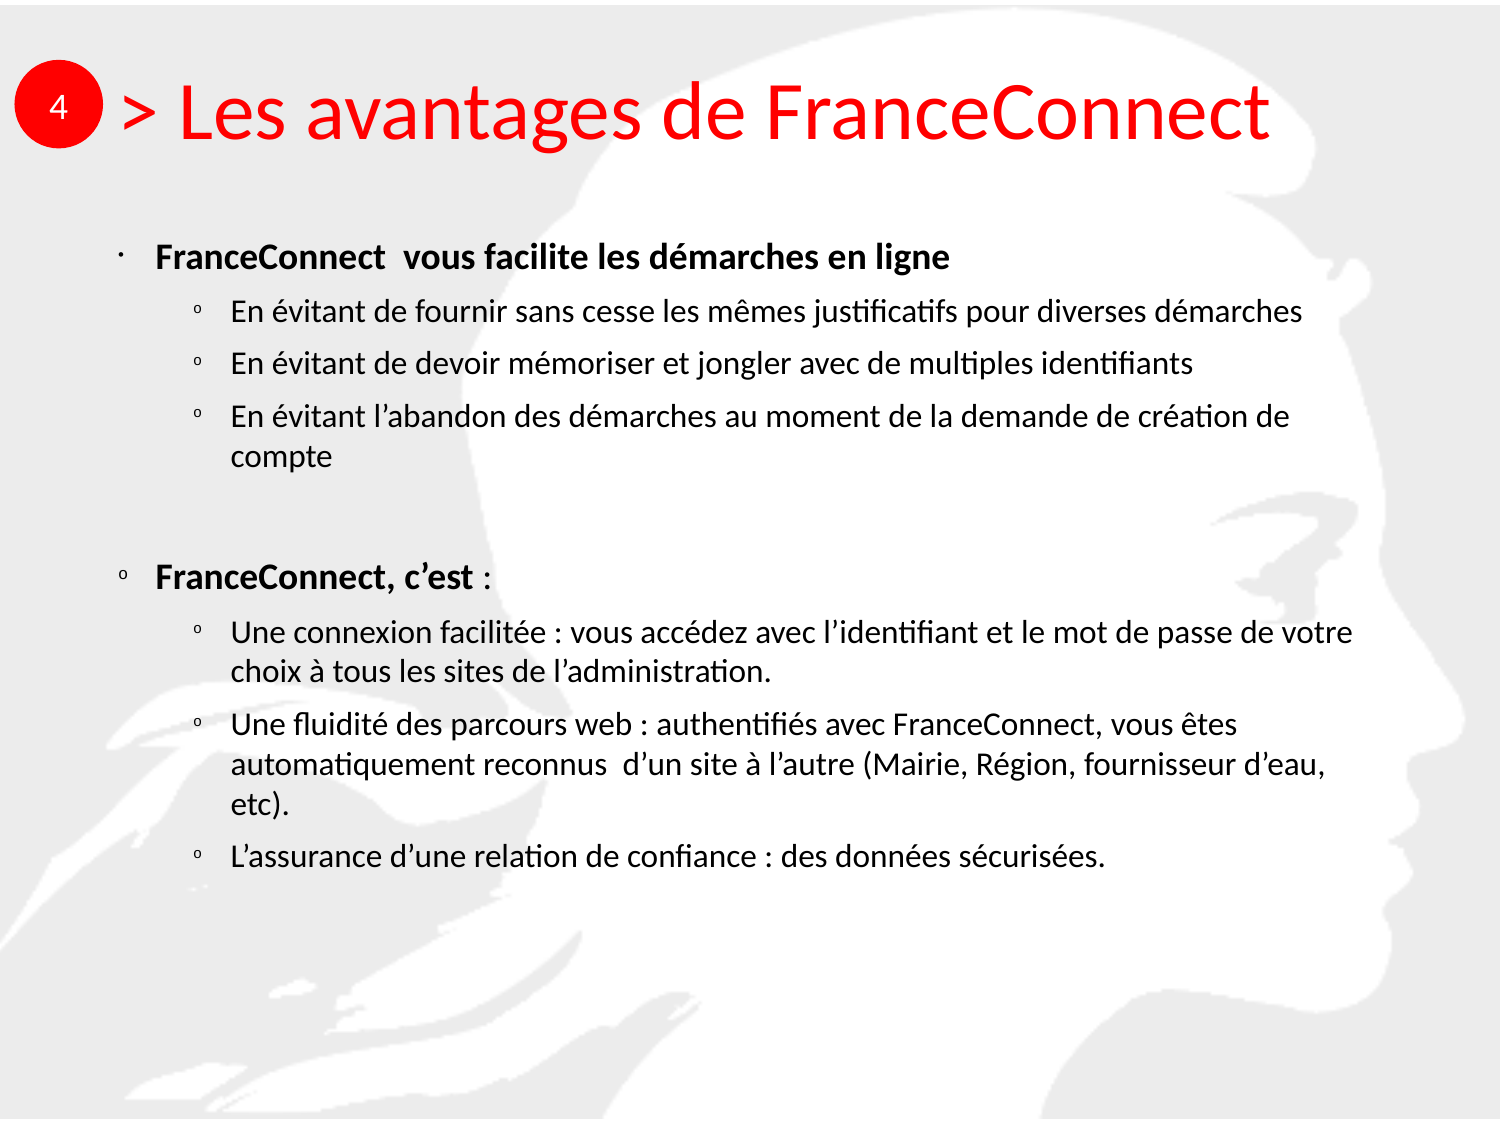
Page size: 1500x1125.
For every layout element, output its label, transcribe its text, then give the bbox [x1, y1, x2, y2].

title > Les avantages de FranceConnect [103, 59, 1397, 224]
text_box FranceConnect vous facilite les démarches en ligne En évitant de fournir sans cesse les mêmes justificatifs pour diverses démarches En évitant de devoir mémoriser et jongler avec de multiples identifiants En évitant l’abandon des démarches au moment de la demande de création de compte FranceConnect, c’est : Une connexion facilitée : vous accédez avec l’identifiant et le mot de passe de votre choix à tous les sites de l’administration. Une fluidité des parcours web : authentifiés avec FranceConnect, vous êtes automatiquement reconnus d’un site à l’autre (Mairie, Région, fournisseur d’eau, etc). L’assurance d’une relation de confiance : des données sécurisées. [103, 224, 1397, 460]
text_box 4 [14, 59, 104, 149]
picture [0, 5, 1500, 1119]
